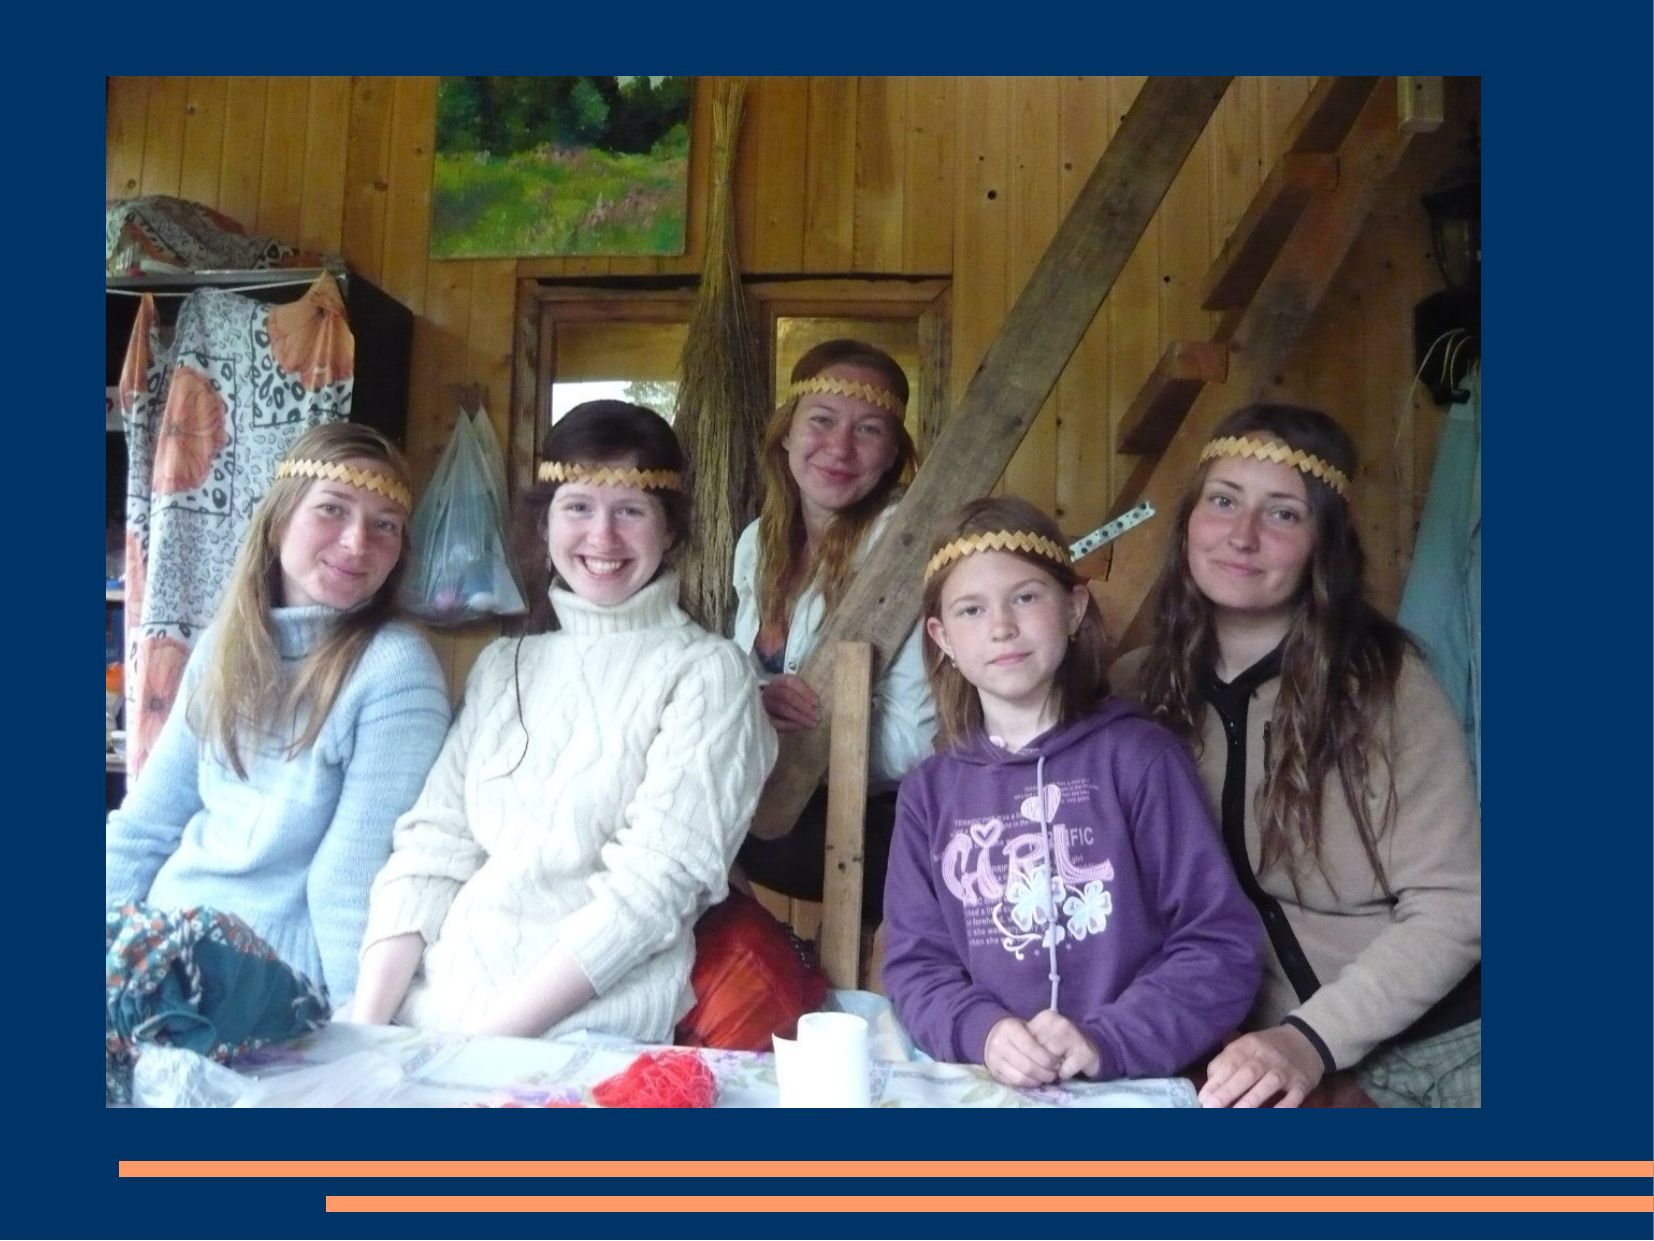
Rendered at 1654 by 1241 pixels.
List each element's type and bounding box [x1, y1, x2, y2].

picture [106, 76, 1481, 1108]
